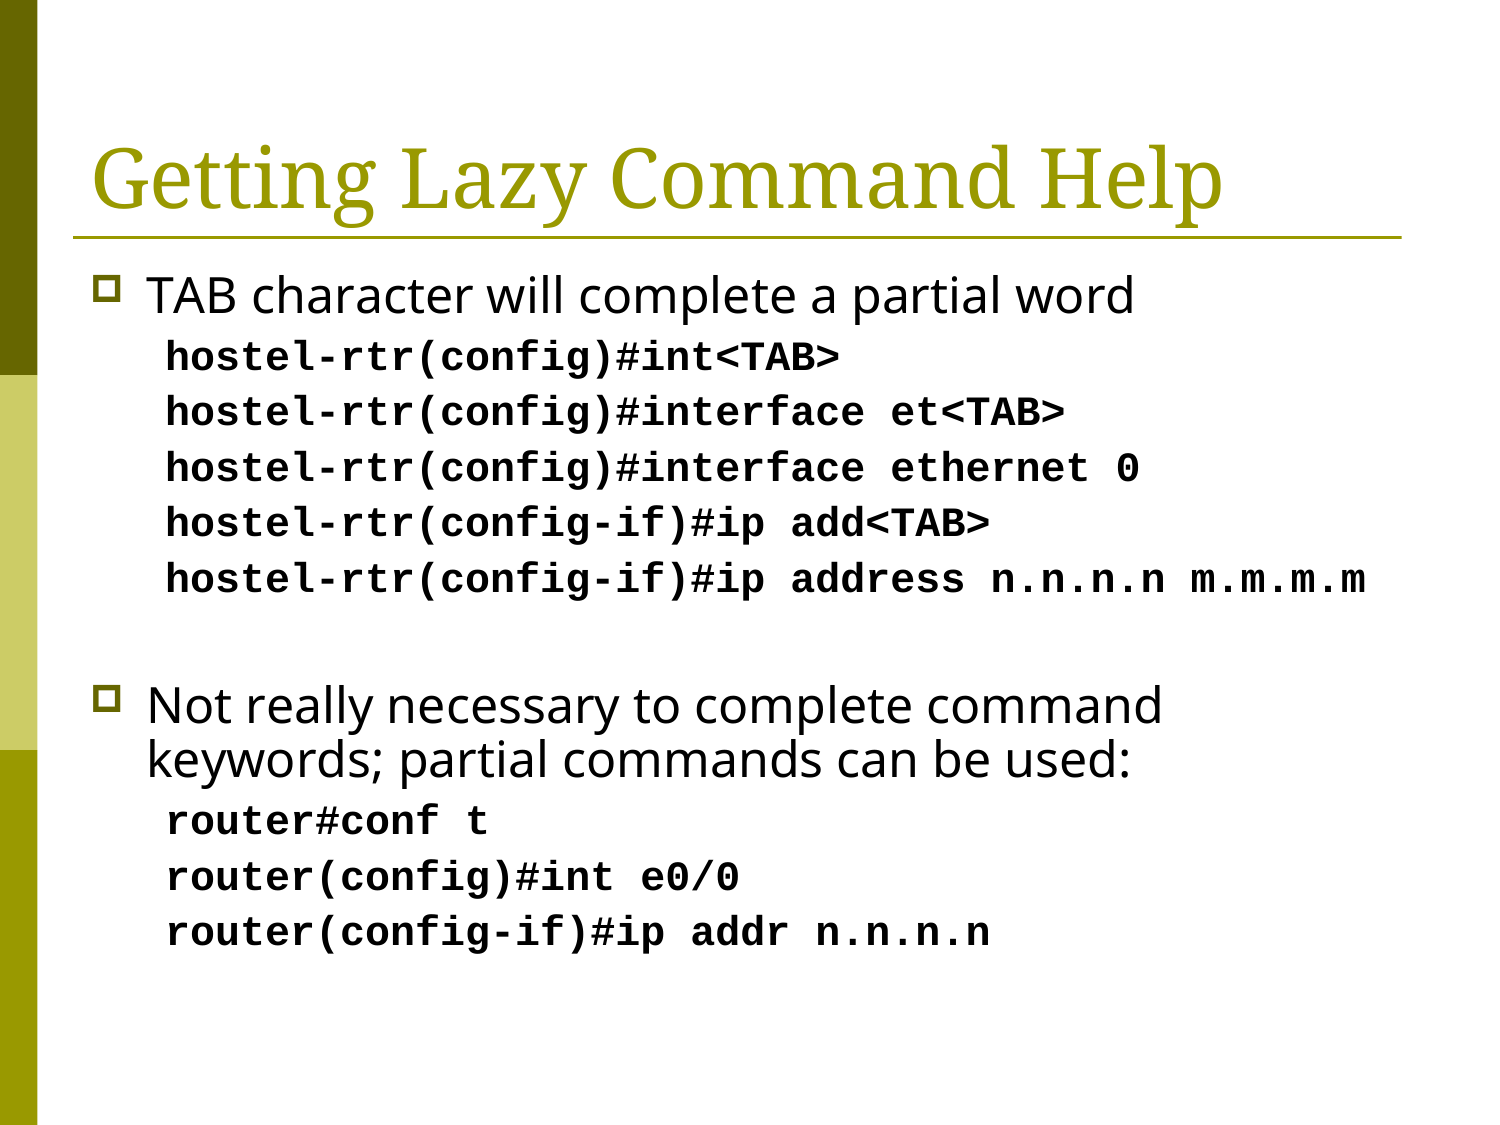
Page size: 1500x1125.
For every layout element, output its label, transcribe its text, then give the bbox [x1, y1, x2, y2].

title Getting Lazy Command Help [75, 45, 1426, 233]
list TAB character will complete a partial word hostel-rtr(config)#int<TAB> hostel-rtr(config)#interface et<TAB> hostel-rtr(config)#interface ethernet 0 hostel-rtr(config-if)#ip add<TAB> hostel-rtr(config-if)#ip address n.n.n.n m.m.m.m Not really necessary to complete command keywords; partial commands can be used: router#conf t router(config)#int e0/0 router(config-if)#ip addr n.n.n.n [75, 262, 1426, 1006]
